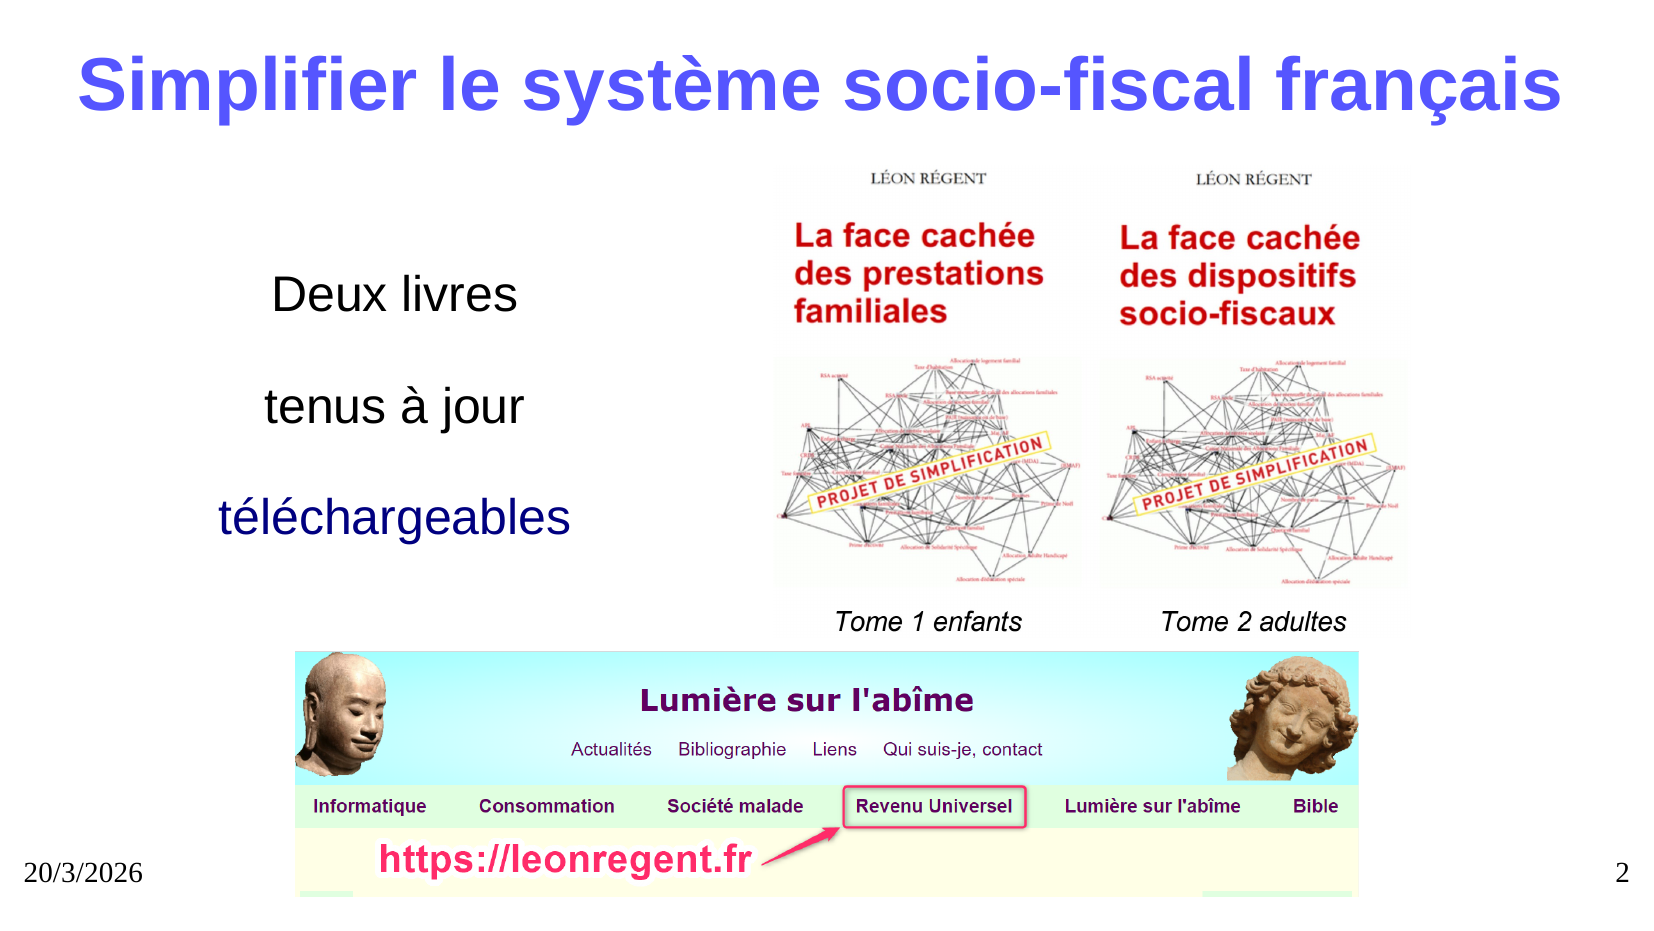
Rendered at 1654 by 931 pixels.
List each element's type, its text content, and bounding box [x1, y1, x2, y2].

subtitle Deux livres tenus à jour téléchargeables [151, 199, 640, 613]
picture [295, 651, 1359, 898]
picture [773, 165, 1411, 638]
title Simplifier le système socio-fiscal français [76, 0, 1565, 169]
